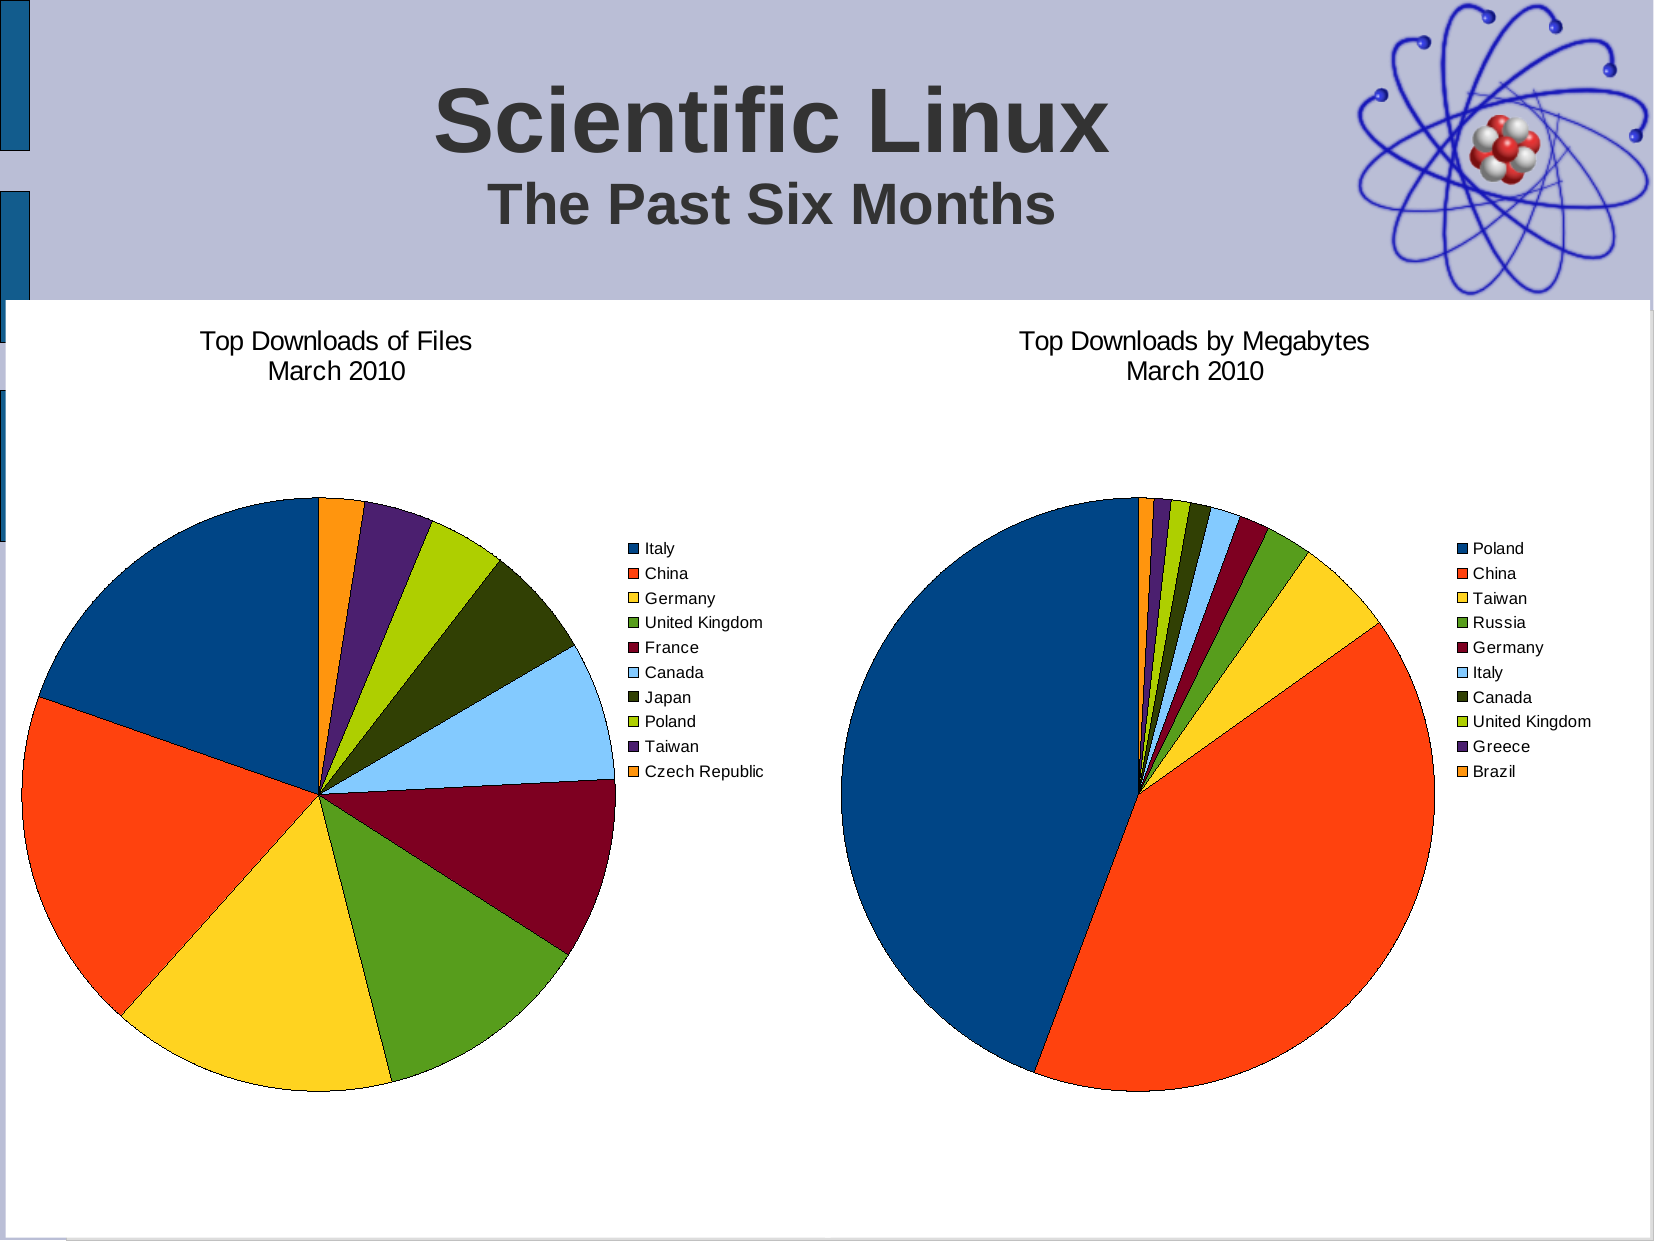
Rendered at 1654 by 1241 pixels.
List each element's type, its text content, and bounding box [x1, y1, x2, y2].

chart [5, 300, 1651, 1238]
title Scientific Linux The Past Six Months [82, 49, 1353, 257]
picture [1353, 0, 1654, 301]
